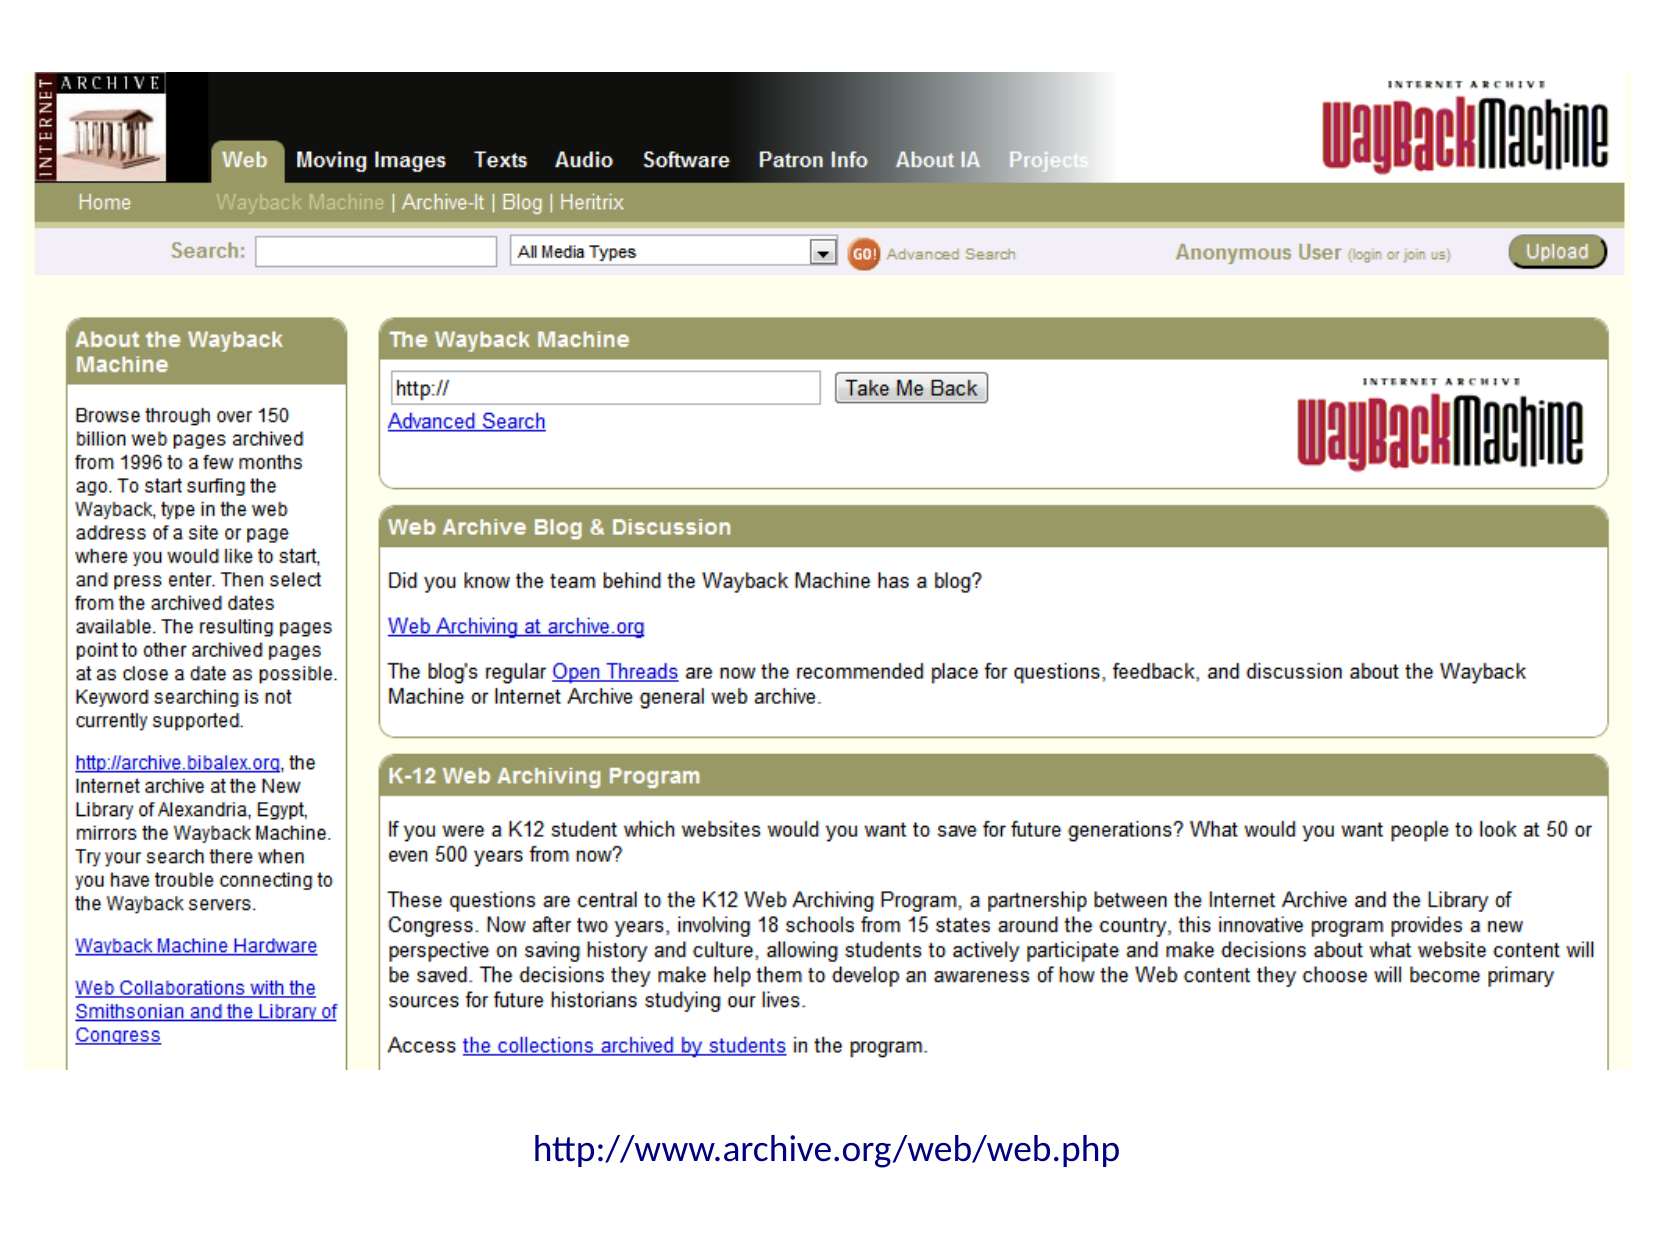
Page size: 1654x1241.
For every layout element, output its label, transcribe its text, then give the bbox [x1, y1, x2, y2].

picture [24, 72, 1631, 1070]
title http://www.archive.org/web/web.php [82, 1122, 1571, 1182]
